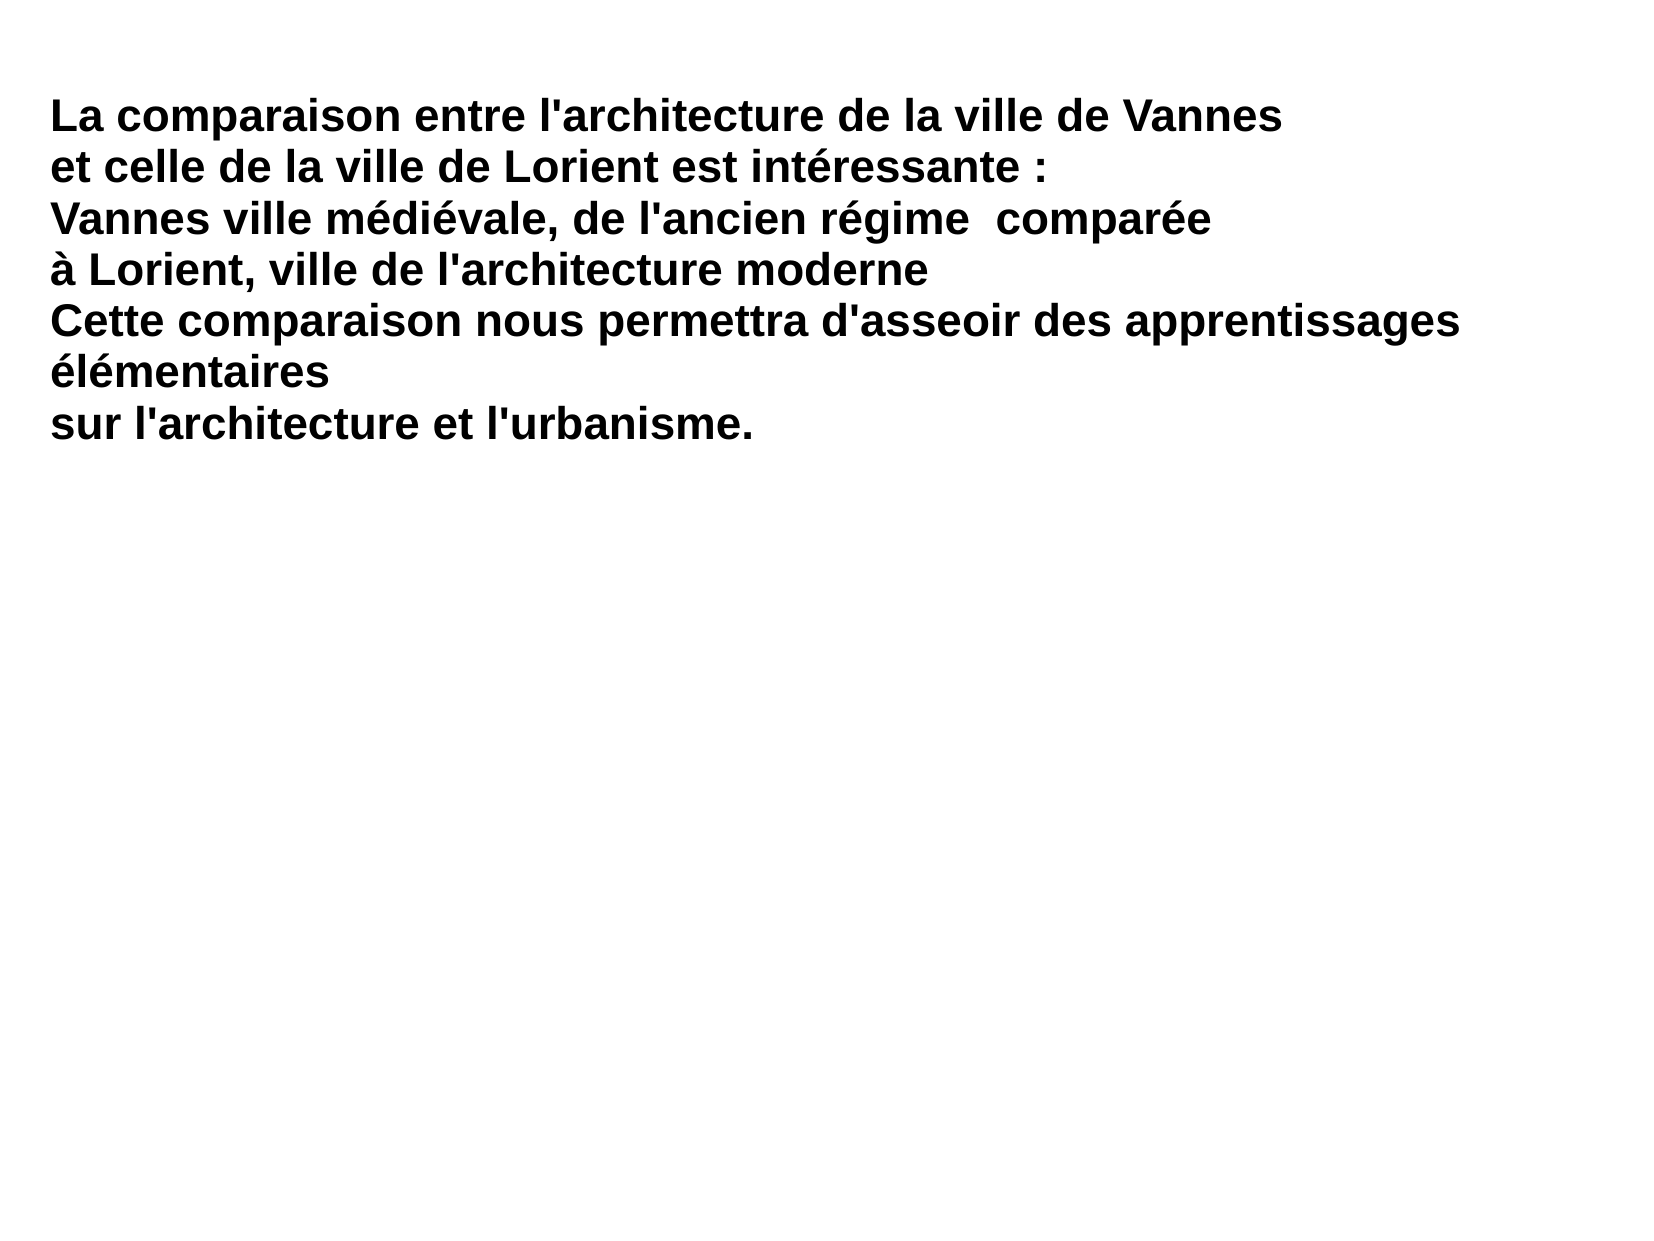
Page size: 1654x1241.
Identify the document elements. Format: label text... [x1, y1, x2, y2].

text_box La comparaison entre l'architecture de la ville de Vannes et celle de la ville de Lorient est intéressante : Vannes ville médiévale, de l'ancien régime comparée à Lorient, ville de l'architecture moderne Cette comparaison nous permettra d'asseoir des apprentissages élémentaires sur l'architecture et l'urbanisme. [35, 82, 1654, 506]
